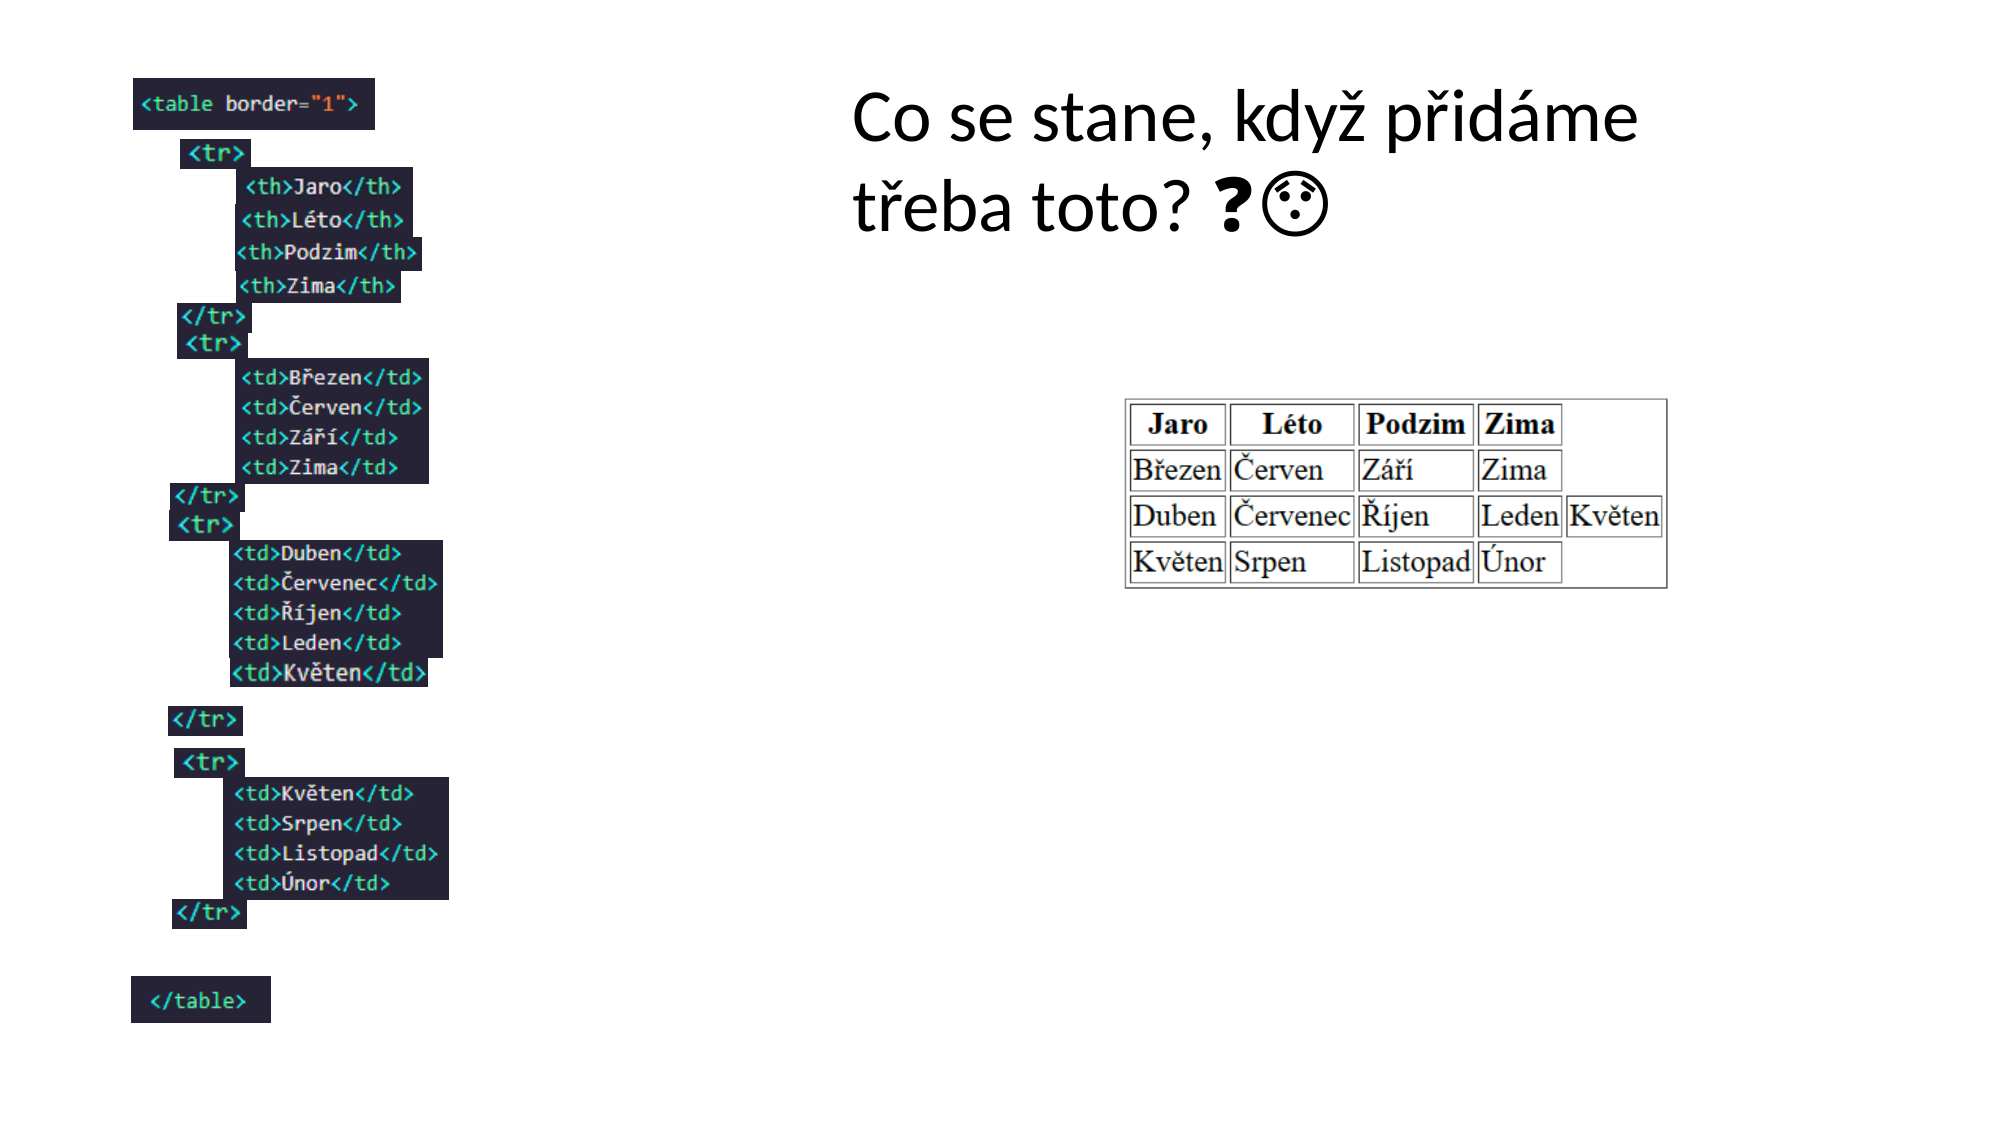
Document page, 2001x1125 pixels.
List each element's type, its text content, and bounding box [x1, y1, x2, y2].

text_box Co se stane, když přidáme třeba toto? ❓😯 [837, 58, 1674, 256]
picture [133, 78, 375, 130]
picture [168, 706, 243, 736]
picture [131, 976, 271, 1023]
picture [1121, 396, 1669, 594]
picture [169, 139, 443, 687]
picture [172, 748, 449, 929]
